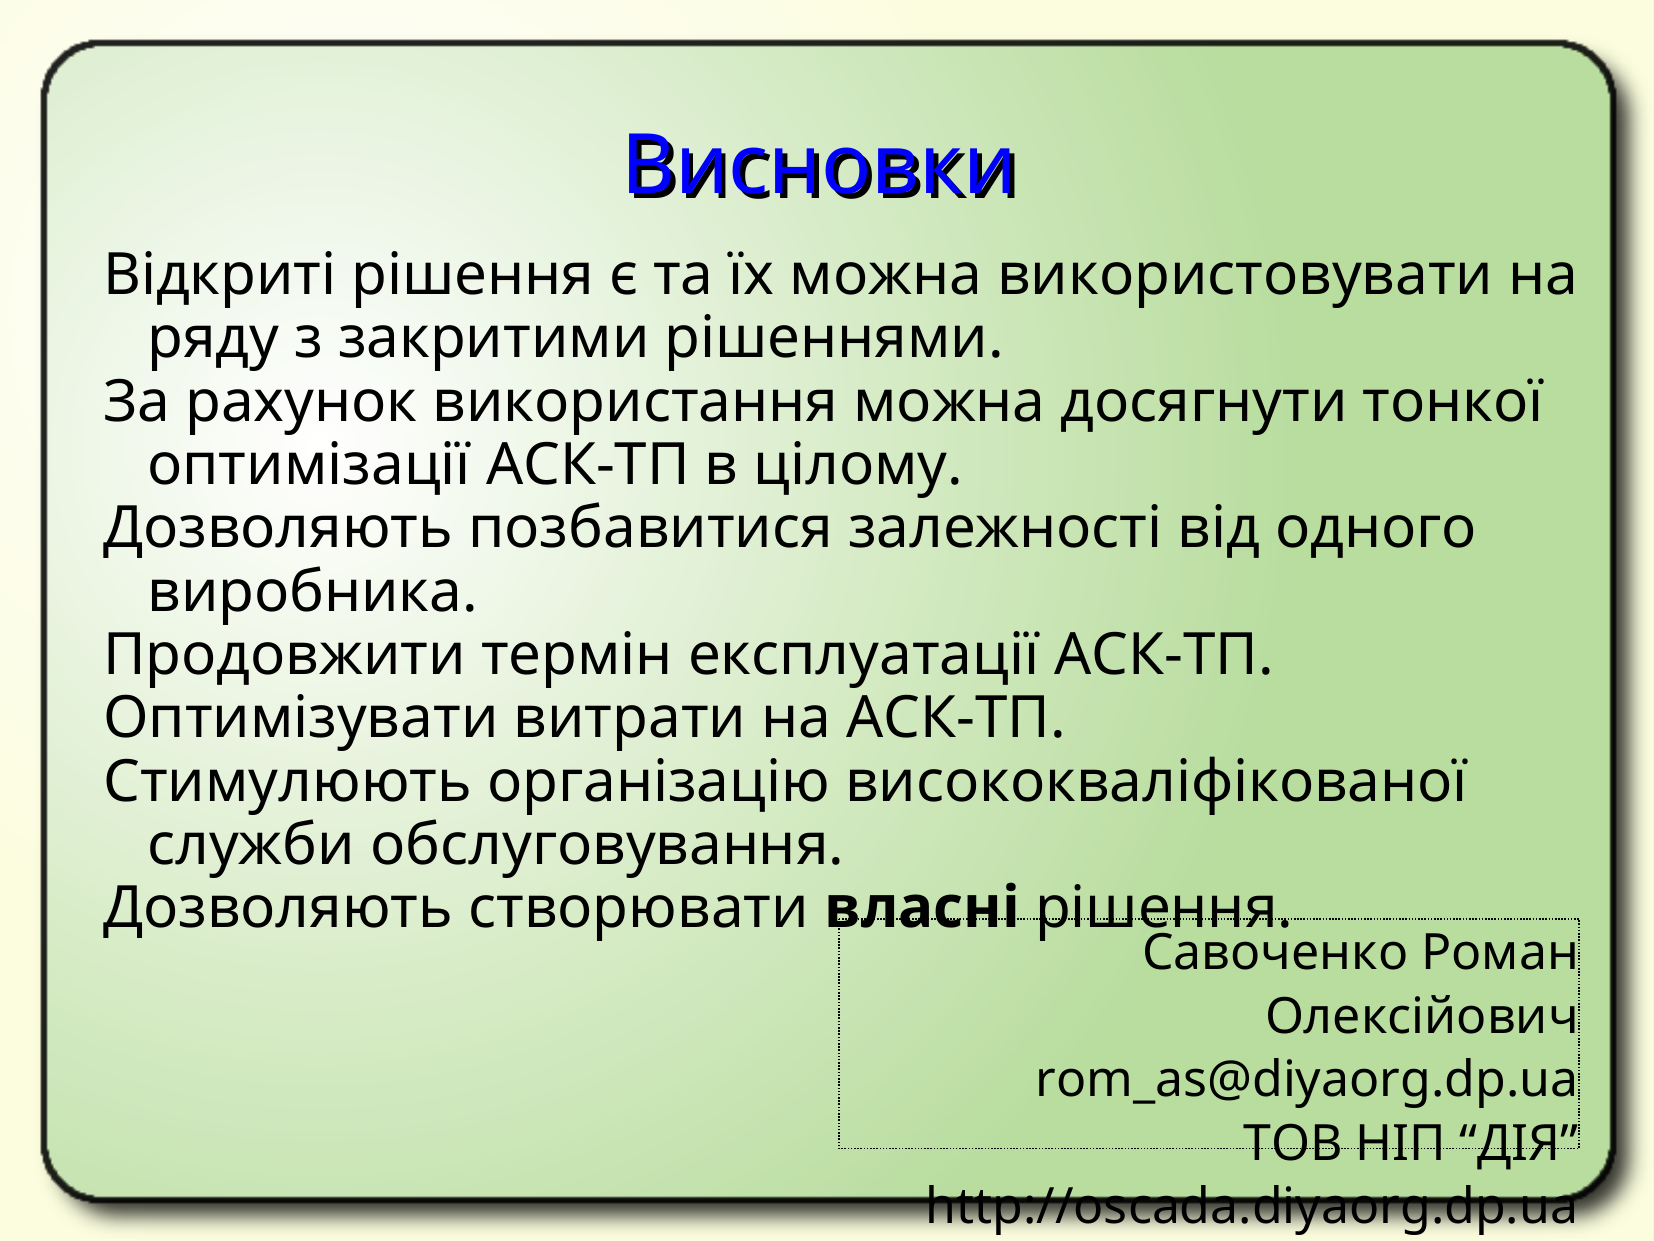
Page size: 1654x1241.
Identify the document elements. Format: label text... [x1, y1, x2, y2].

text_box Відкриті рішення є та їх можна використовувати на ряду з закритими рішеннями. За рахунок використання можна досягнути тонкої оптимізації АСК-ТП в цілому. Дозволяють позбавитися залежності від одного виробника. Продовжити термін експлуатації АСК-ТП. Оптимізувати витрати на АСК-ТП. Стимулюють організацію висококваліфікованої служби обслуговування. Дозволяють створювати власні рішення. [88, 236, 1595, 894]
title Висновки [113, 93, 1526, 211]
picture [0, 0, 1654, 1241]
text_box Савоченко Роман Олексійович rom_as@diyaorg.dp.ua ТОВ НІП “ДIЯ” http://oscada.diyaorg.dp.ua [838, 918, 1579, 1149]
